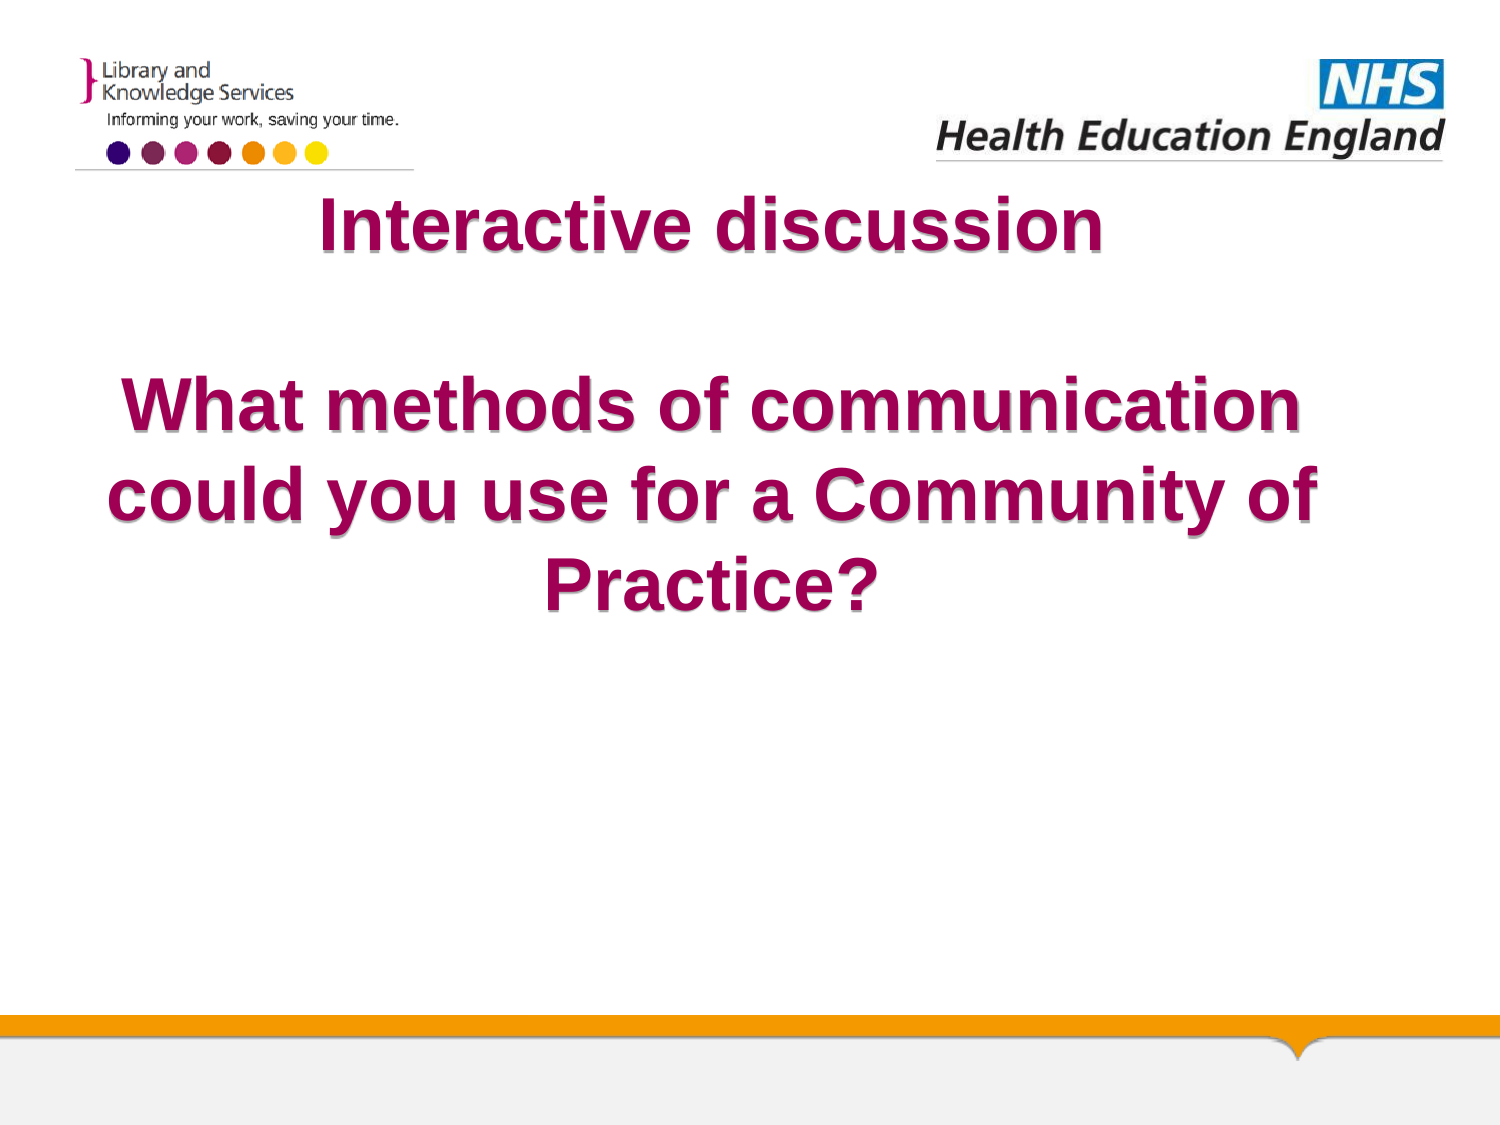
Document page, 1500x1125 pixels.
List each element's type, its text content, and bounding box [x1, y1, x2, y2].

title Interactive discussion What methods of communication could you use for a Community of Practice? [75, 168, 1419, 280]
picture [75, 54, 416, 169]
